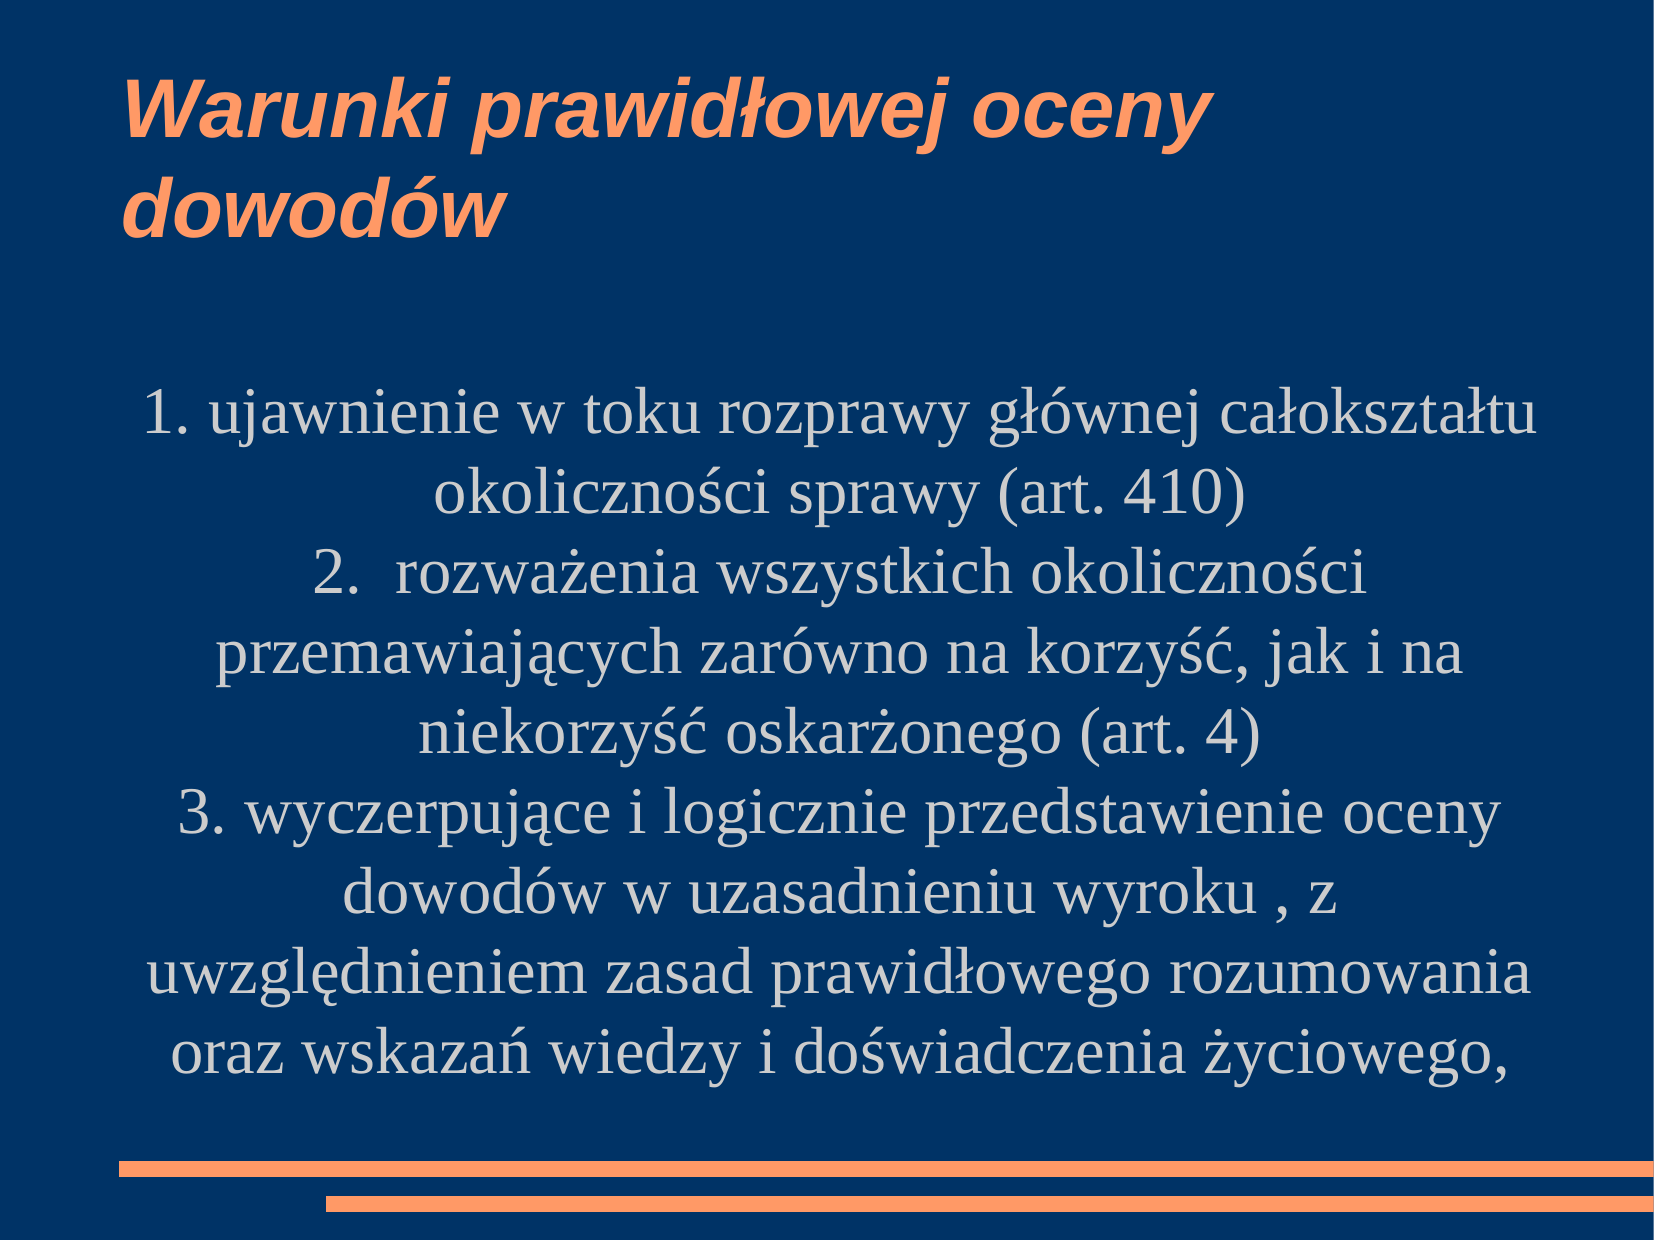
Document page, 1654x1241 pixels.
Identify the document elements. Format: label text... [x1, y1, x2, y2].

title Warunki prawidłowej oceny dowodów [121, 53, 1534, 247]
subtitle 1. ujawnienie w toku rozprawy głównej całokształtu okoliczności sprawy (art. 410) 2. rozważenia wszystkich okoliczności przemawiających zarówno na korzyść, jak i na niekorzyść oskarżonego (art. 4) 3. wyczerpujące i logicznie przedstawienie oceny dowodów w uzasadnieniu wyroku , z uwzględnieniem zasad prawidłowego rozumowania oraz wskazań wiedzy i doświadczenia życiowego, [121, 329, 1561, 1125]
